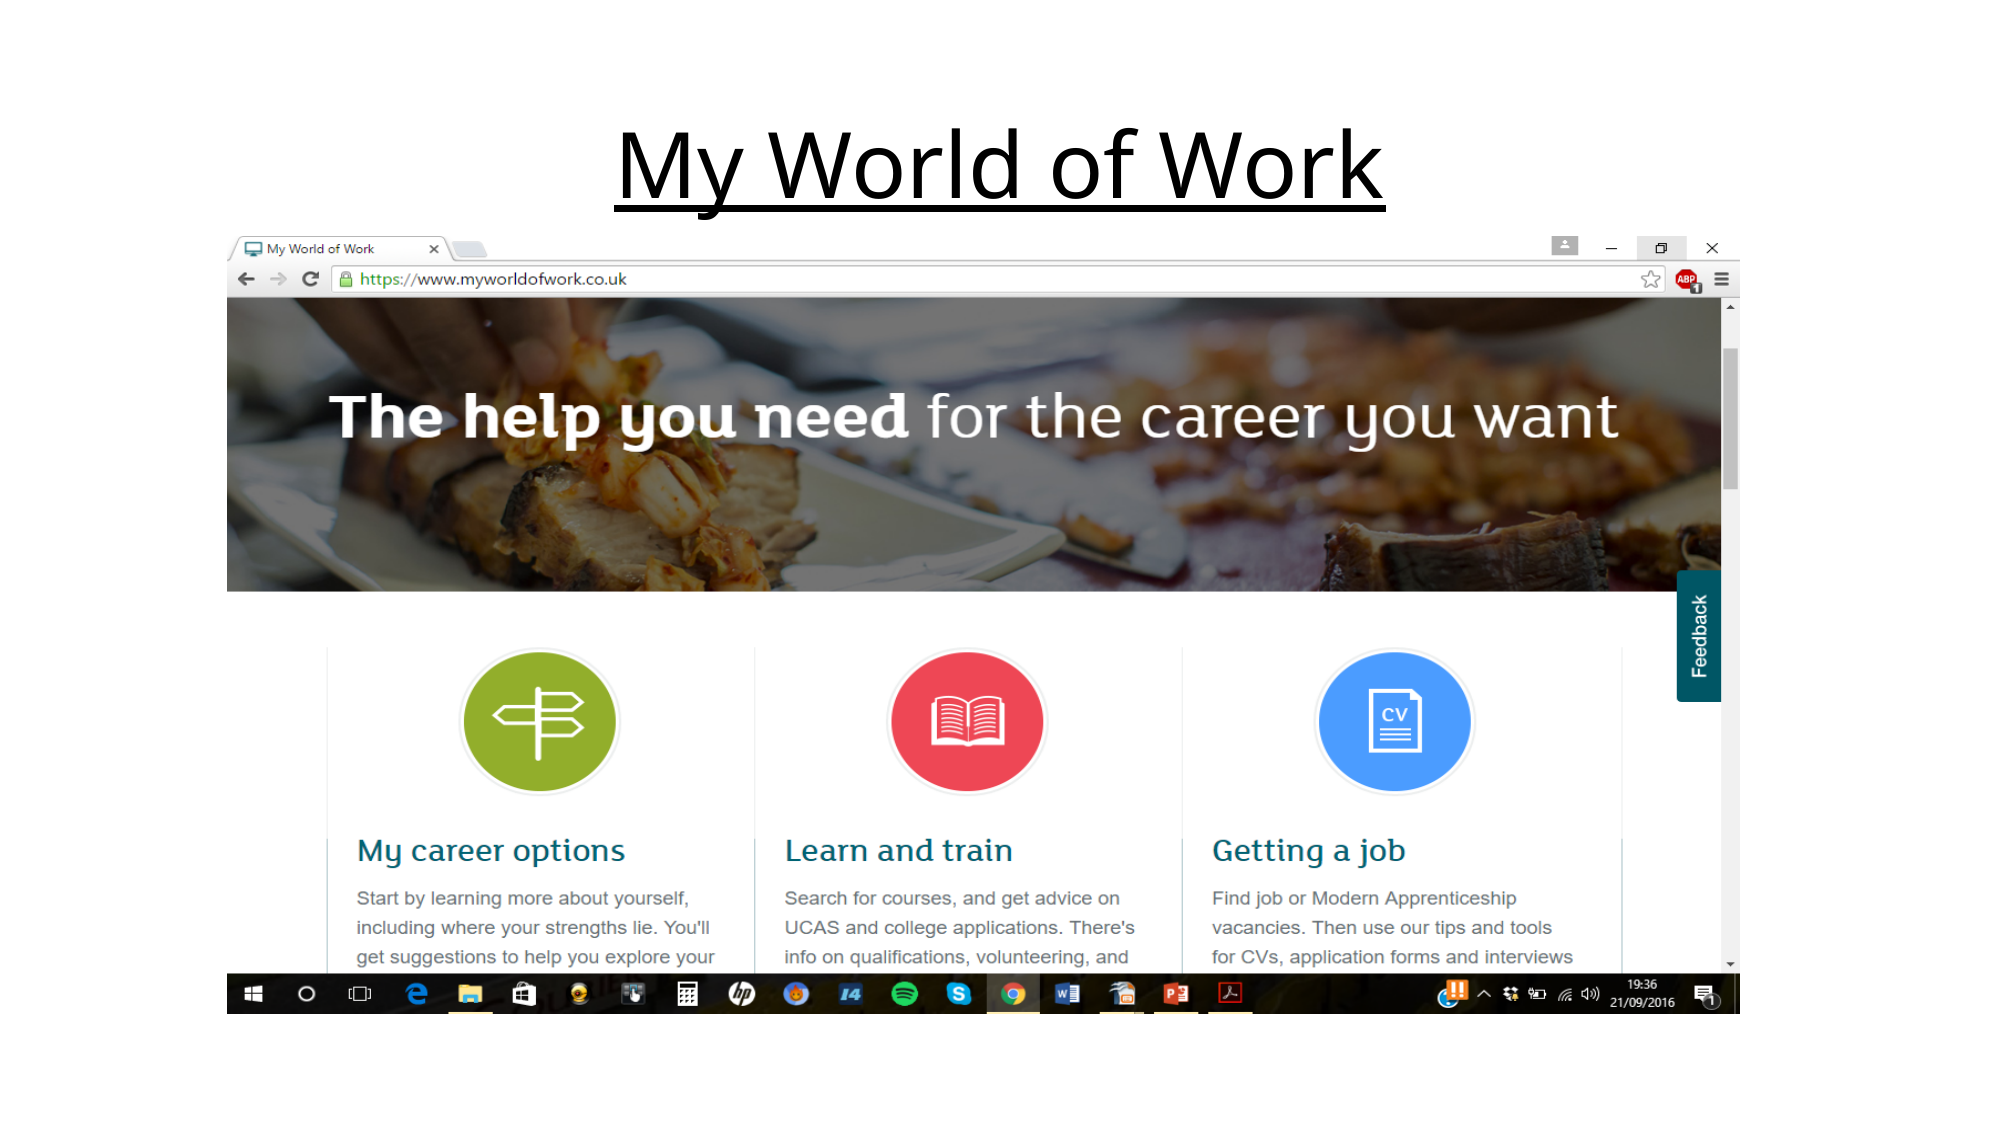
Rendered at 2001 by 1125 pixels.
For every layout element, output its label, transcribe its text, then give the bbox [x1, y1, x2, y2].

title My World of Work [137, 59, 1863, 278]
picture [227, 236, 1740, 1014]
